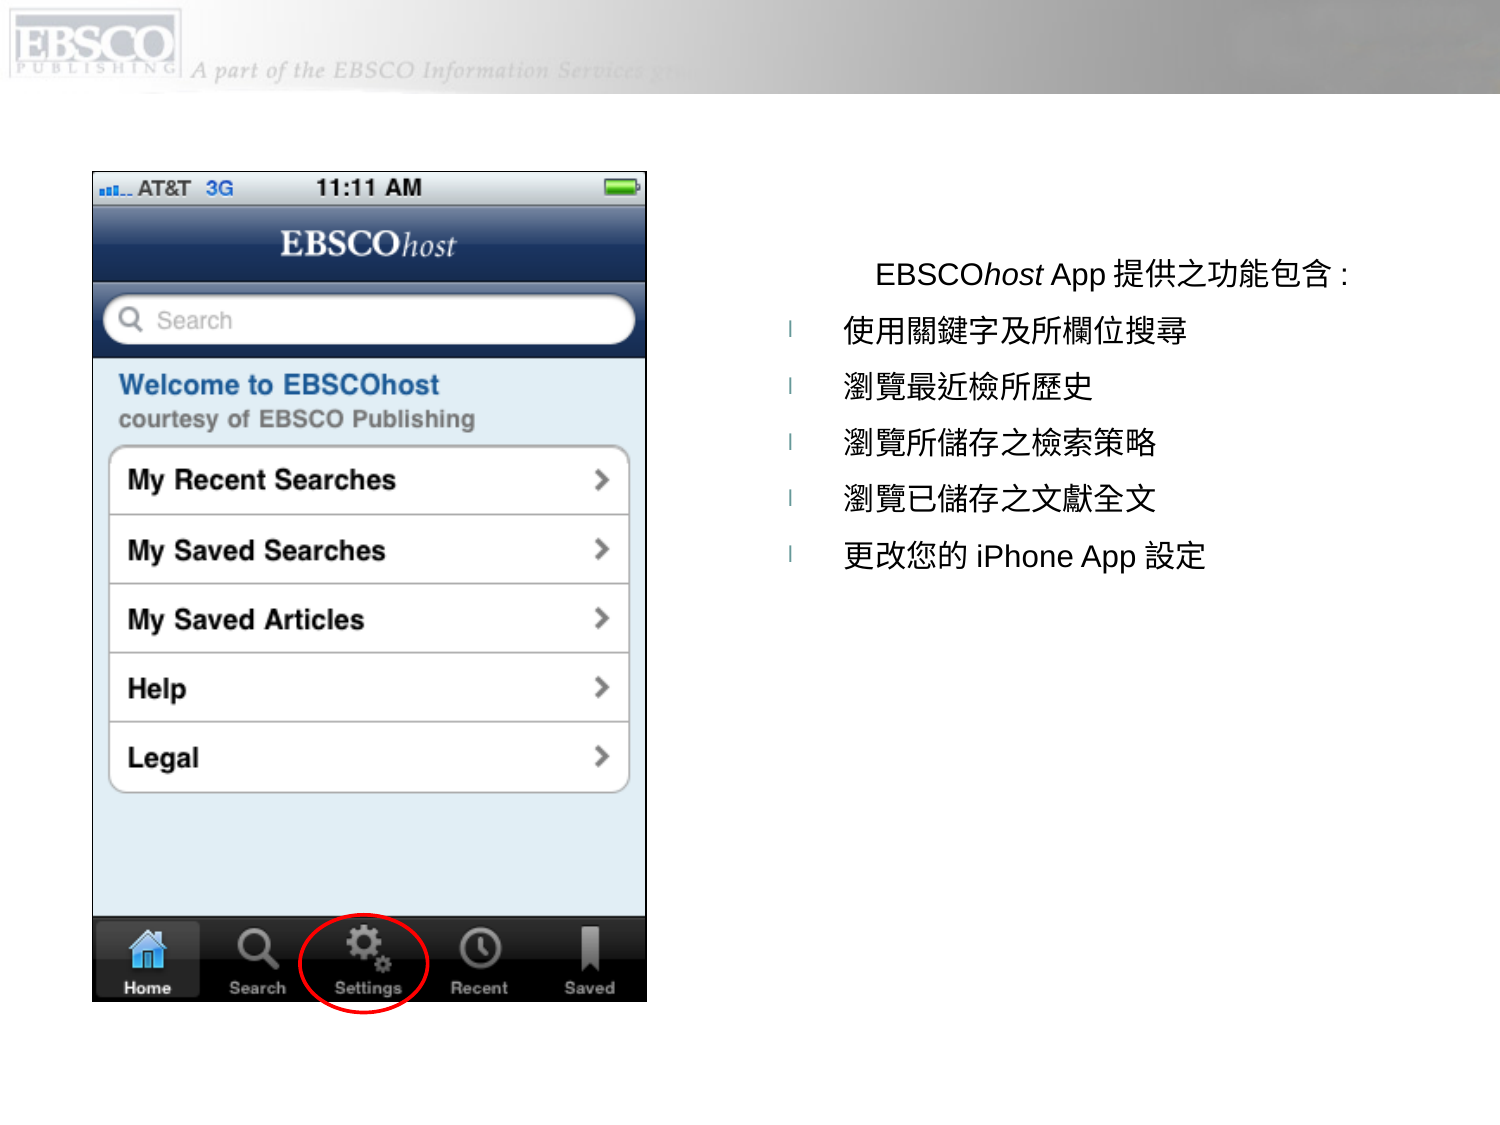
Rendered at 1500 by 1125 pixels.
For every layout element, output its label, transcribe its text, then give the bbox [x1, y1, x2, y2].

picture [93, 172, 646, 1001]
picture [302, 917, 425, 1001]
picture [0, 0, 1500, 94]
text_box EBSCOhost App提供之功能包含: 使用關鍵字及所欄位搜尋 瀏覽最近檢所歷史 瀏覽所儲存之檢索策略 瀏覽已儲存之文獻全文 更改您的iPhone App設定 [735, 247, 1396, 585]
